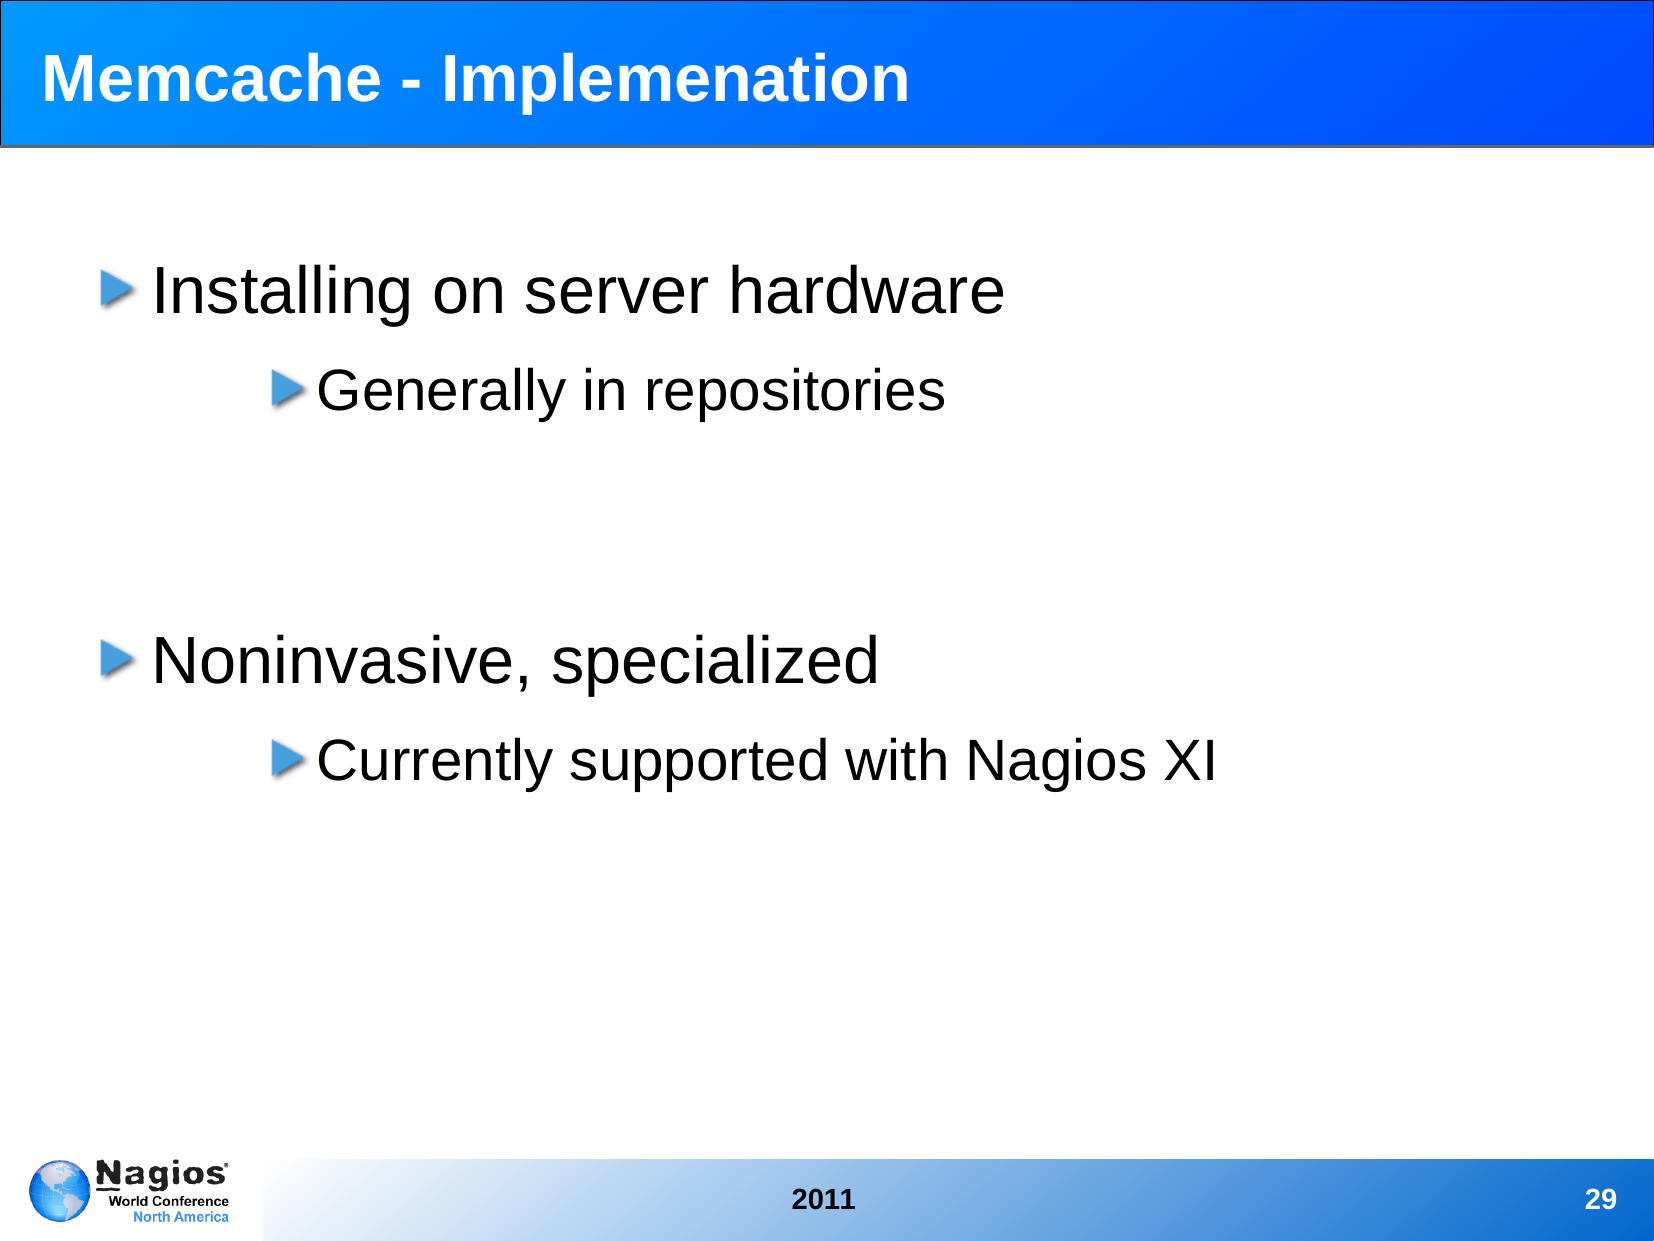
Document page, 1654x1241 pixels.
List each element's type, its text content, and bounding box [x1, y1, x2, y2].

title Memcache - Implemenation [41, 29, 1248, 127]
list Installing on server hardware Generally in repositories Noninvasive, specialized Currently supported with Nagios XI [80, 253, 1569, 1072]
picture [29, 1159, 229, 1235]
